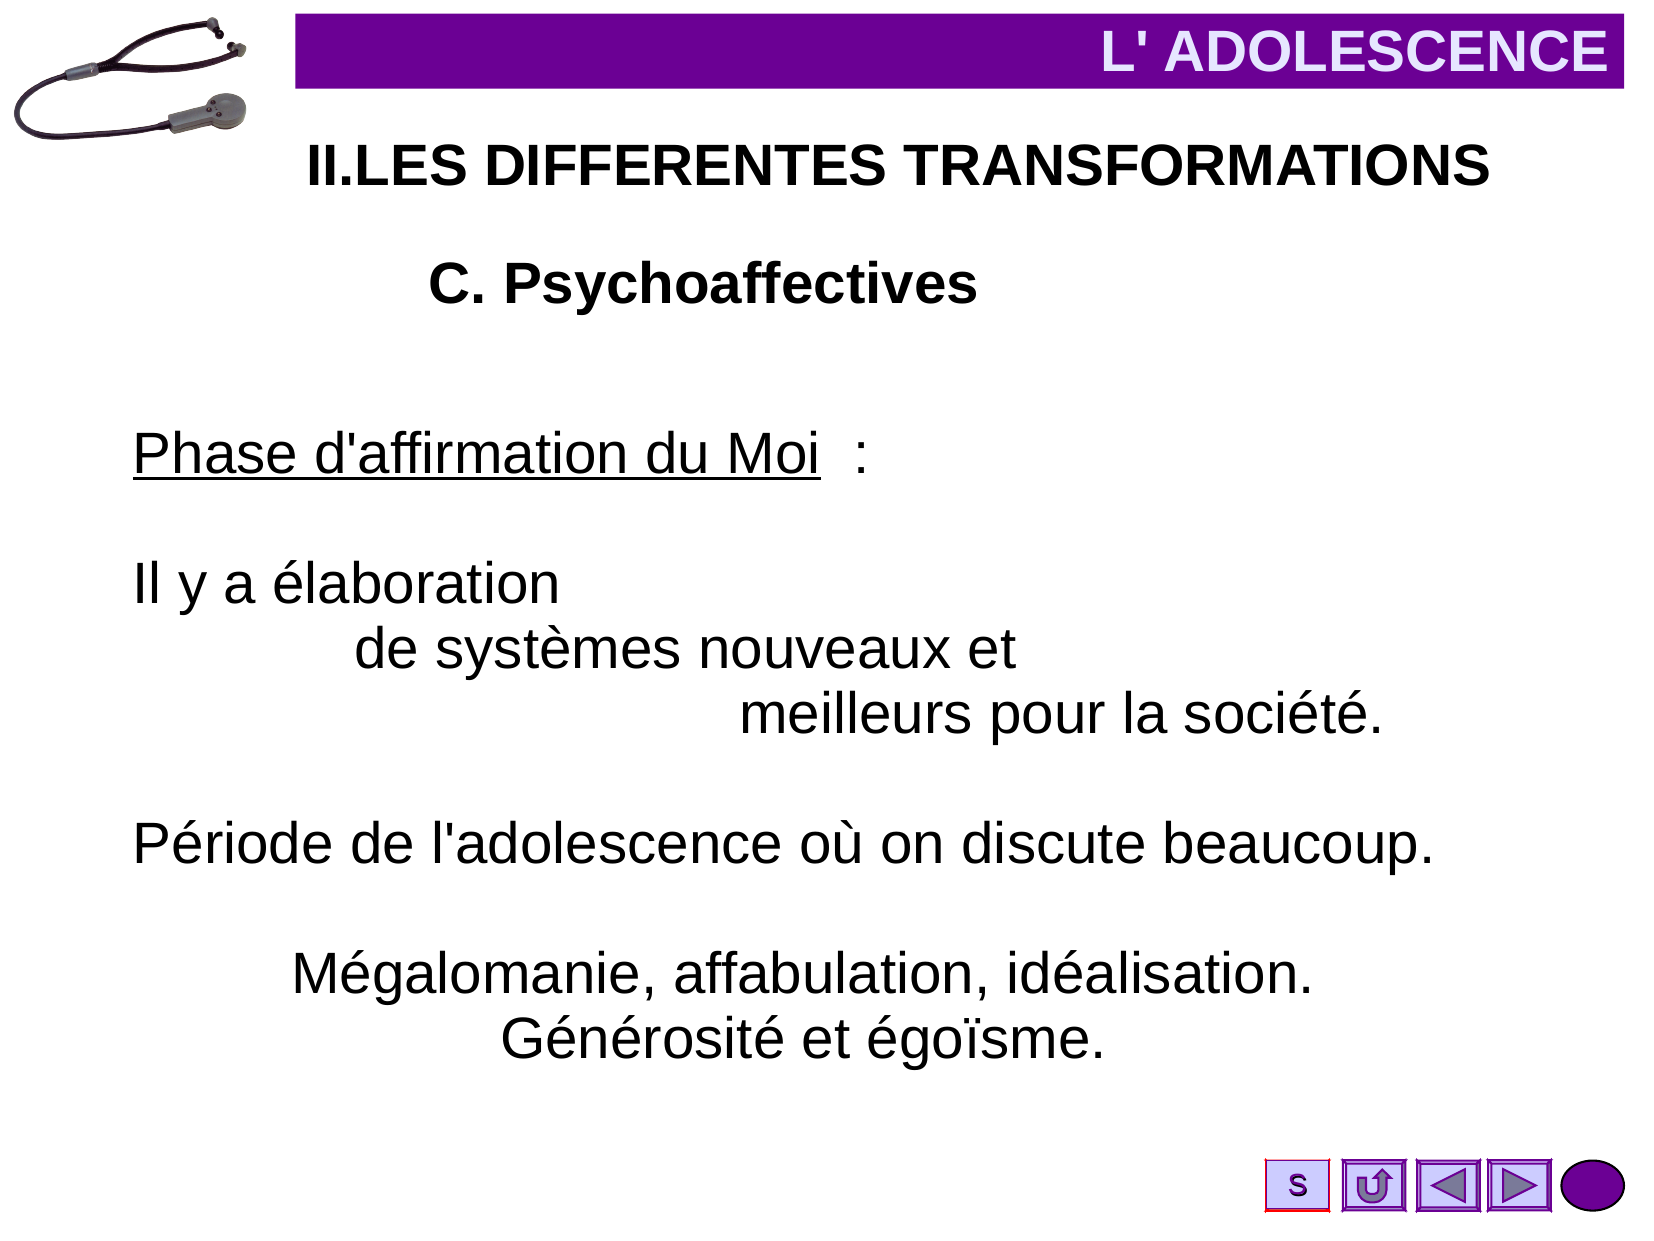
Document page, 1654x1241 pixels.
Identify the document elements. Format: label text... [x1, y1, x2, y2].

text_box Phase d'affirmation du Moi : Il y a élaboration de systèmes nouveaux et meilleurs pour la société. Période de l'adolescence où on discute beaucoup. Mégalomanie, affabulation, idéalisation. Générosité et égoïsme. [118, 413, 1506, 1144]
text_box C. Psychoaffectives [413, 243, 996, 324]
picture [8, 8, 260, 153]
text_box II.LES DIFFERENTES TRANSFORMATIONS [291, 125, 1506, 207]
text_box [1561, 1160, 1625, 1211]
text_box L' ADOLESCENCE [295, 13, 1625, 89]
